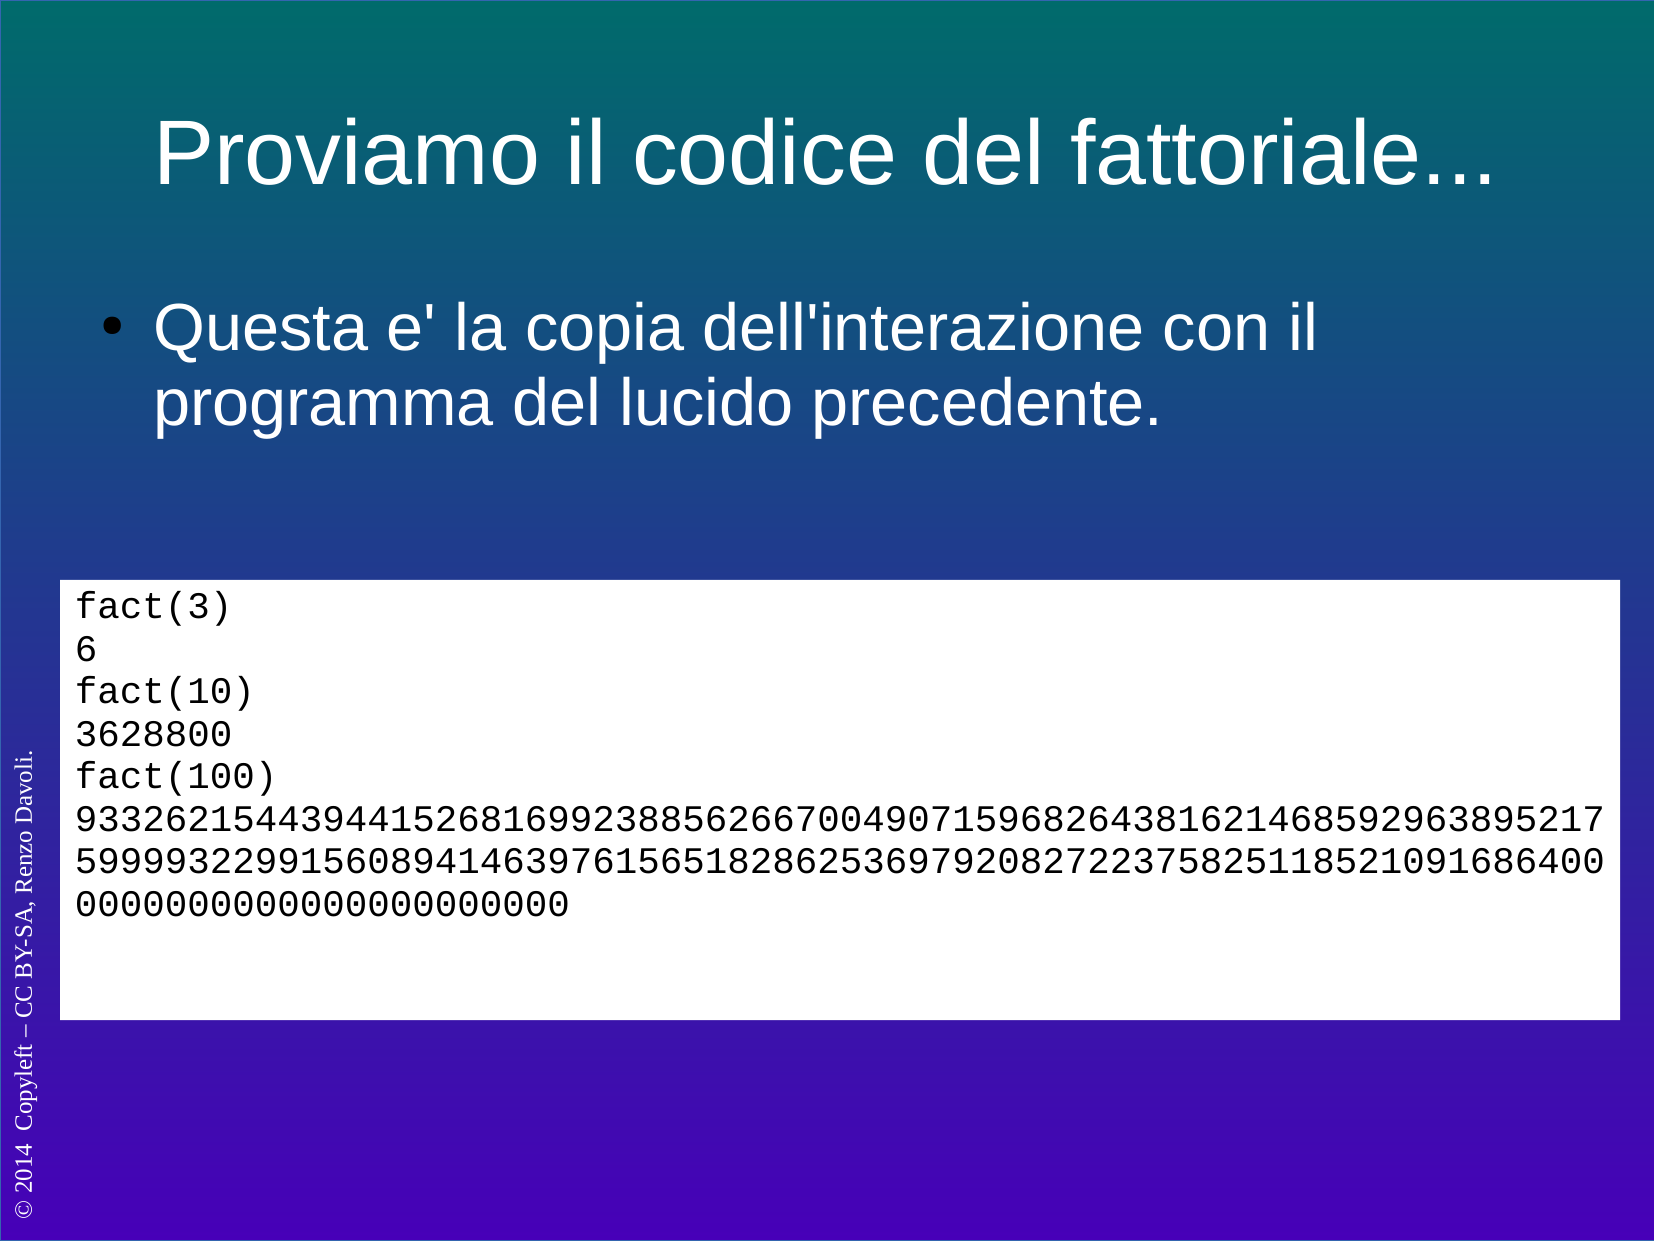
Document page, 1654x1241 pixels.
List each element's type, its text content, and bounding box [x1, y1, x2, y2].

title Proviamo il codice del fattoriale... [82, 49, 1571, 257]
list Questa e' la copia dell'interazione con il programma del lucido precedente. [82, 290, 1571, 579]
text_box fact(3) 6 fact(10) 3628800 fact(100) 93326215443944152681699238856266700490715968264381621468592963895217599993229915608941463976156518286253697920827223758251185210916864000000000000000000000000 [60, 579, 1621, 1021]
